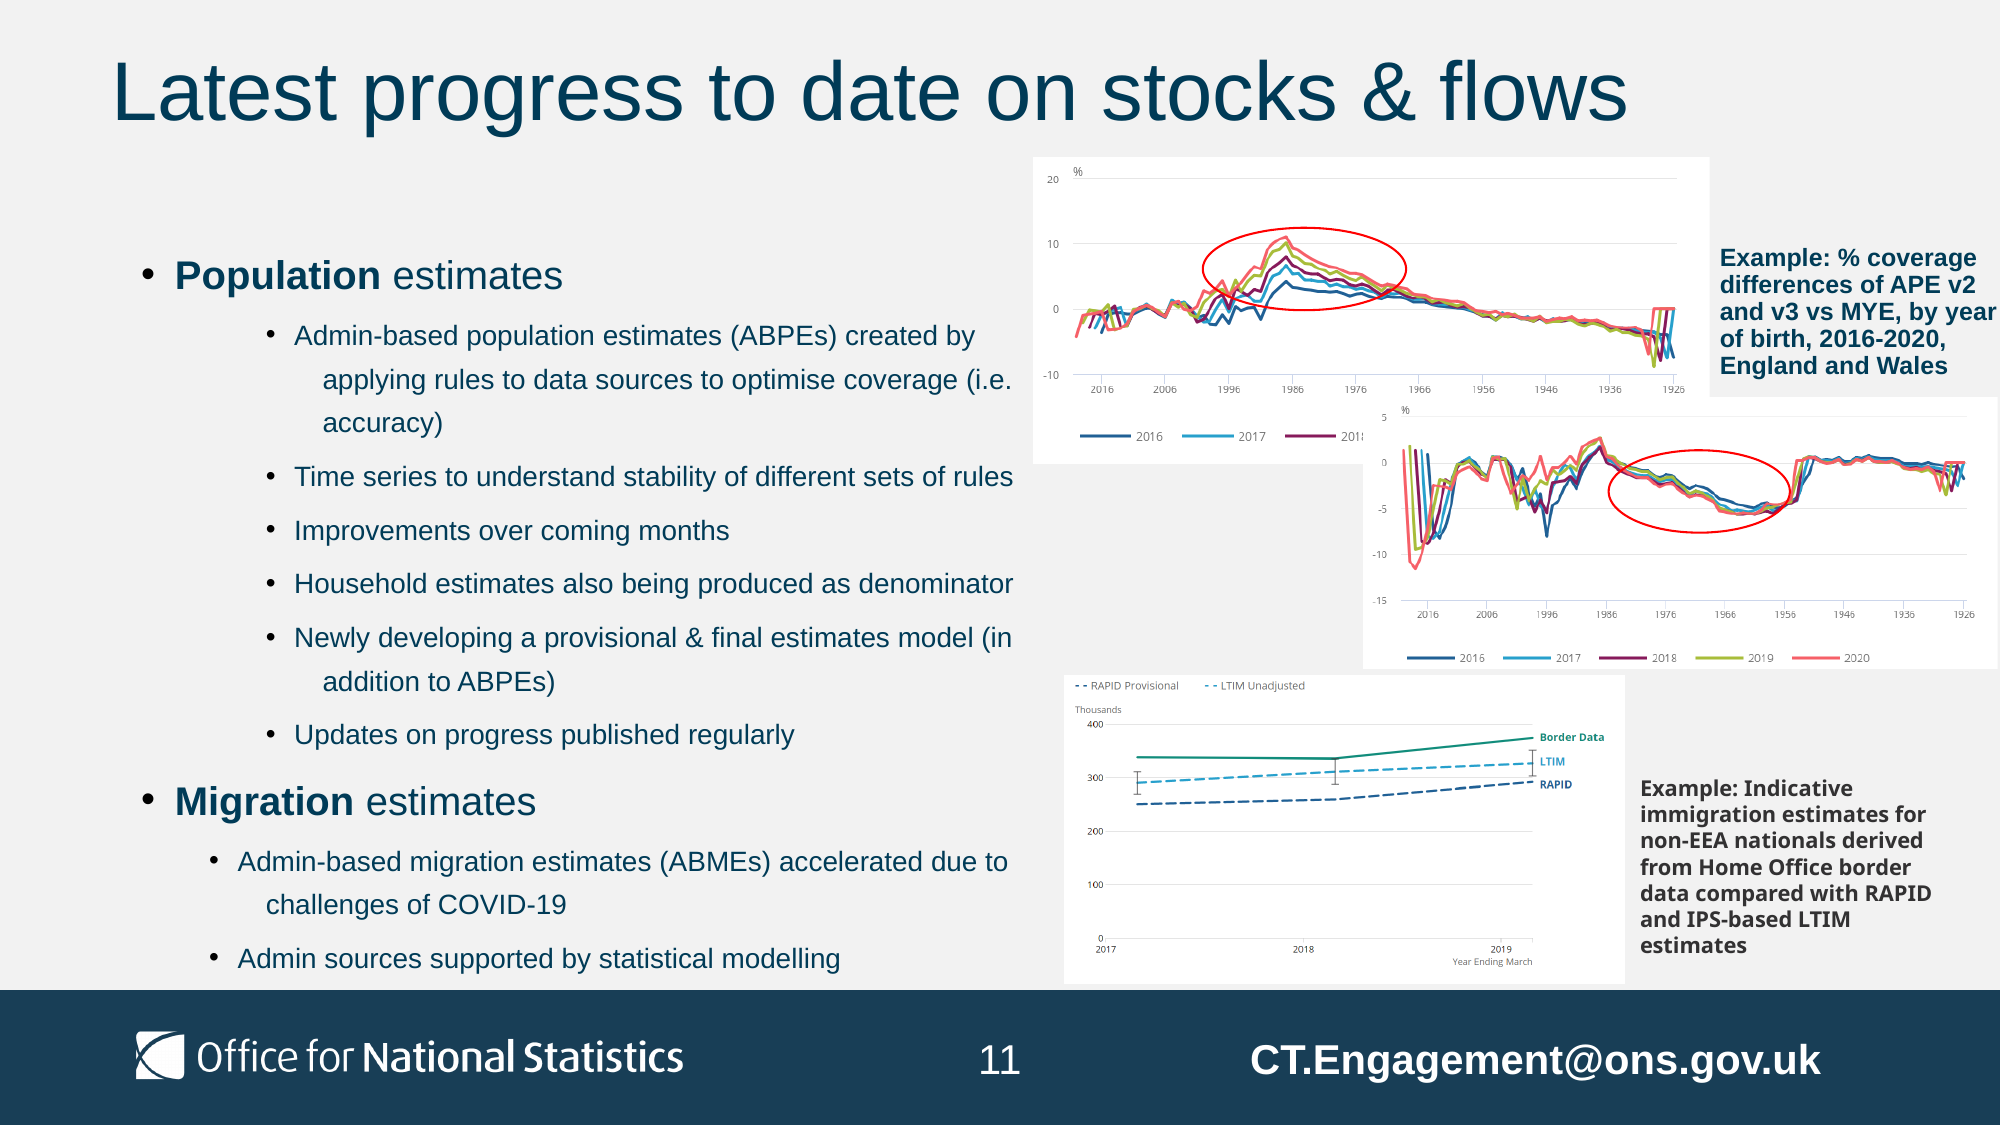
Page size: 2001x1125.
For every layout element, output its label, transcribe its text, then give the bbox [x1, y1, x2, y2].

text_box Example: % coverage differences of APE v2 and v3 vs MYE, by year of birth, 2016-2020, England and Wales [1719, 237, 2000, 389]
text_box 11 [764, 1025, 1235, 1086]
picture [1033, 157, 1998, 669]
text_box Latest progress to date on stocks & flows [96, 39, 1822, 146]
list Population estimates Admin-based population estimates (ABPEs) created by applying rules to data sources to optimise coverage (i.e. accuracy) Time series to understand stability of different sets of rules Improvements over coming months Household estimates also being produced as denominator Newly developing a provisional & final estimates model (in addition to ABPEs) Updates on progress published regularly Migration estimates Admin-based migration estimates (ABMEs) accelerated due to challenges of COVID-19 Admin sources supported by statistical modelling [61, 234, 1065, 979]
picture [1064, 675, 1625, 984]
text_box Example: Indicative immigration estimates for non-EEA nationals derived from Home Office border data compared with RAPID and IPS-based LTIM estimates [1625, 767, 1955, 966]
text_box CT.Engagement@ons.gov.uk [1235, 1025, 1866, 1086]
